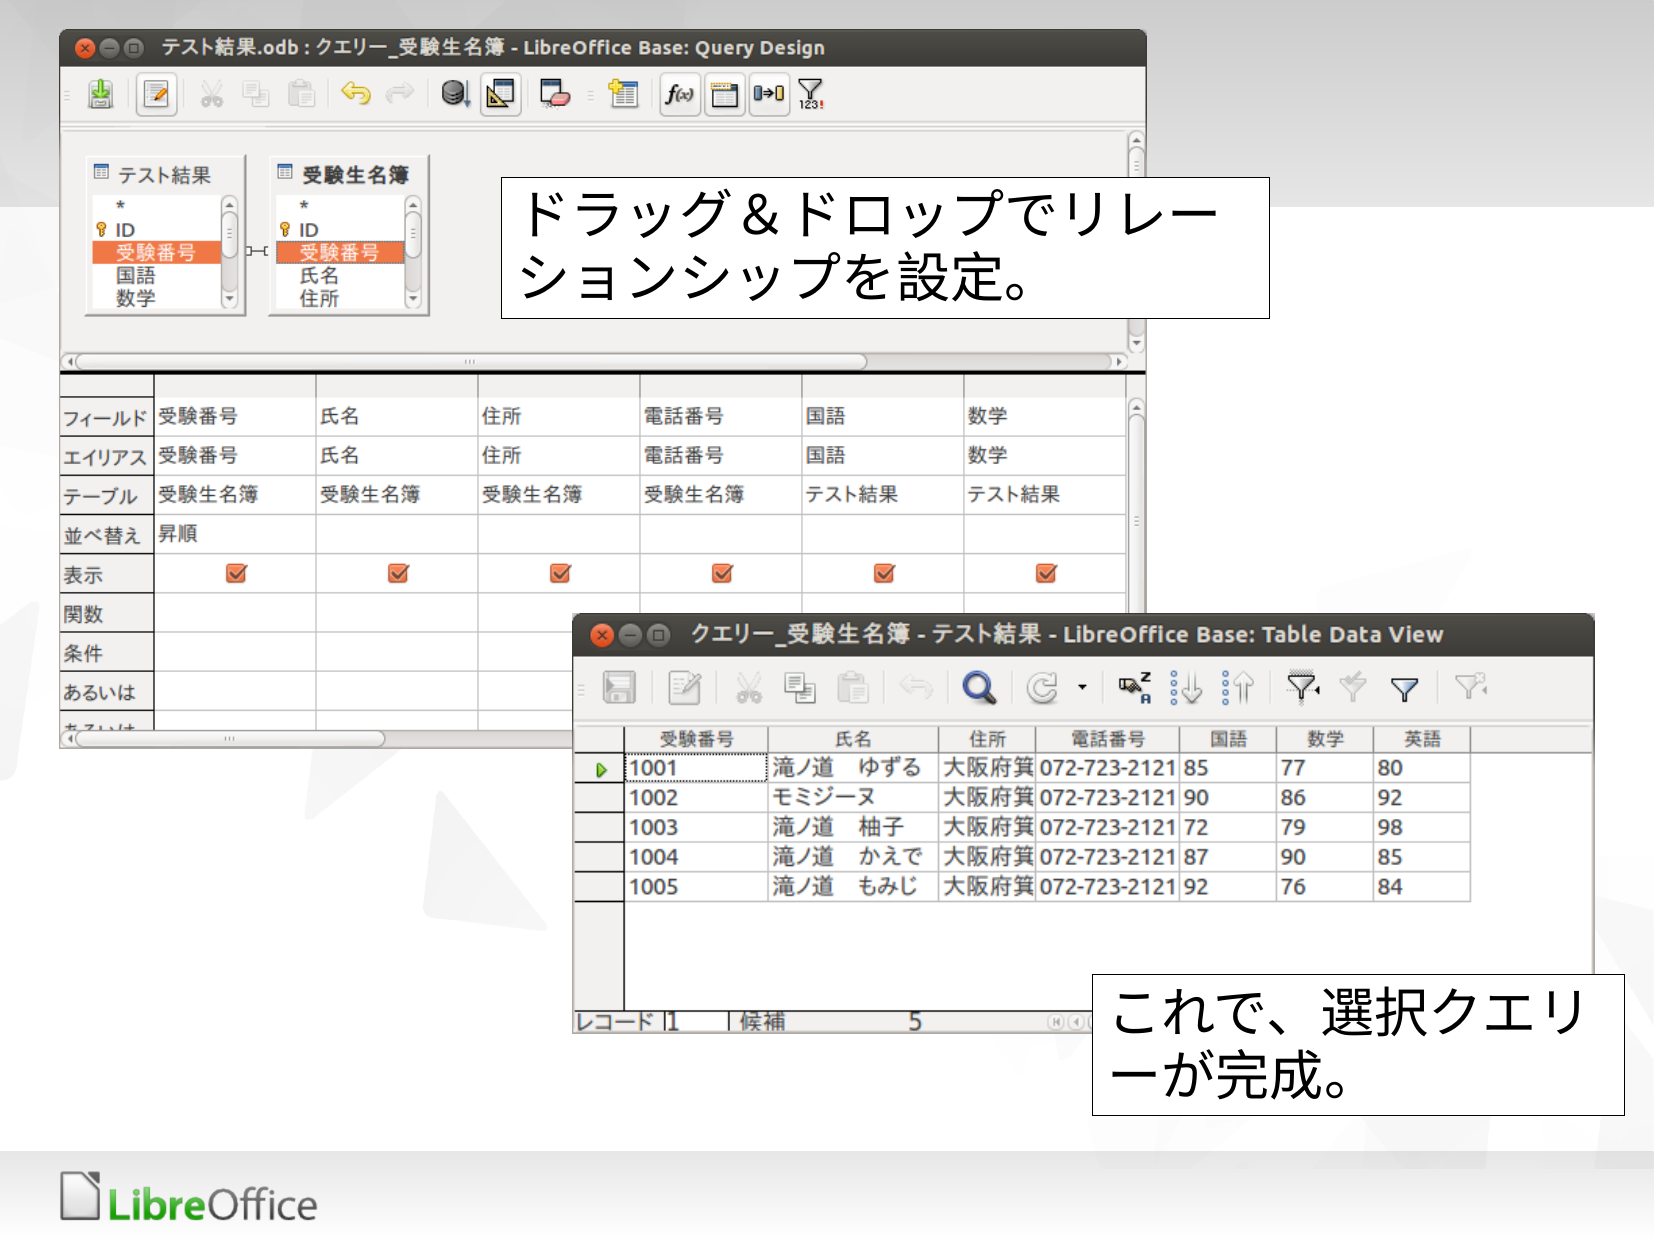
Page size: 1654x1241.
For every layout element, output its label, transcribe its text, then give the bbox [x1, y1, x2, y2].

text_box ドラッグ＆ドロップでリレーションシップを設定。 [501, 177, 1270, 319]
picture [0, 0, 1654, 1169]
picture [41, 1152, 337, 1240]
text_box これで、選択クエリーが完成。 [1092, 974, 1625, 1116]
